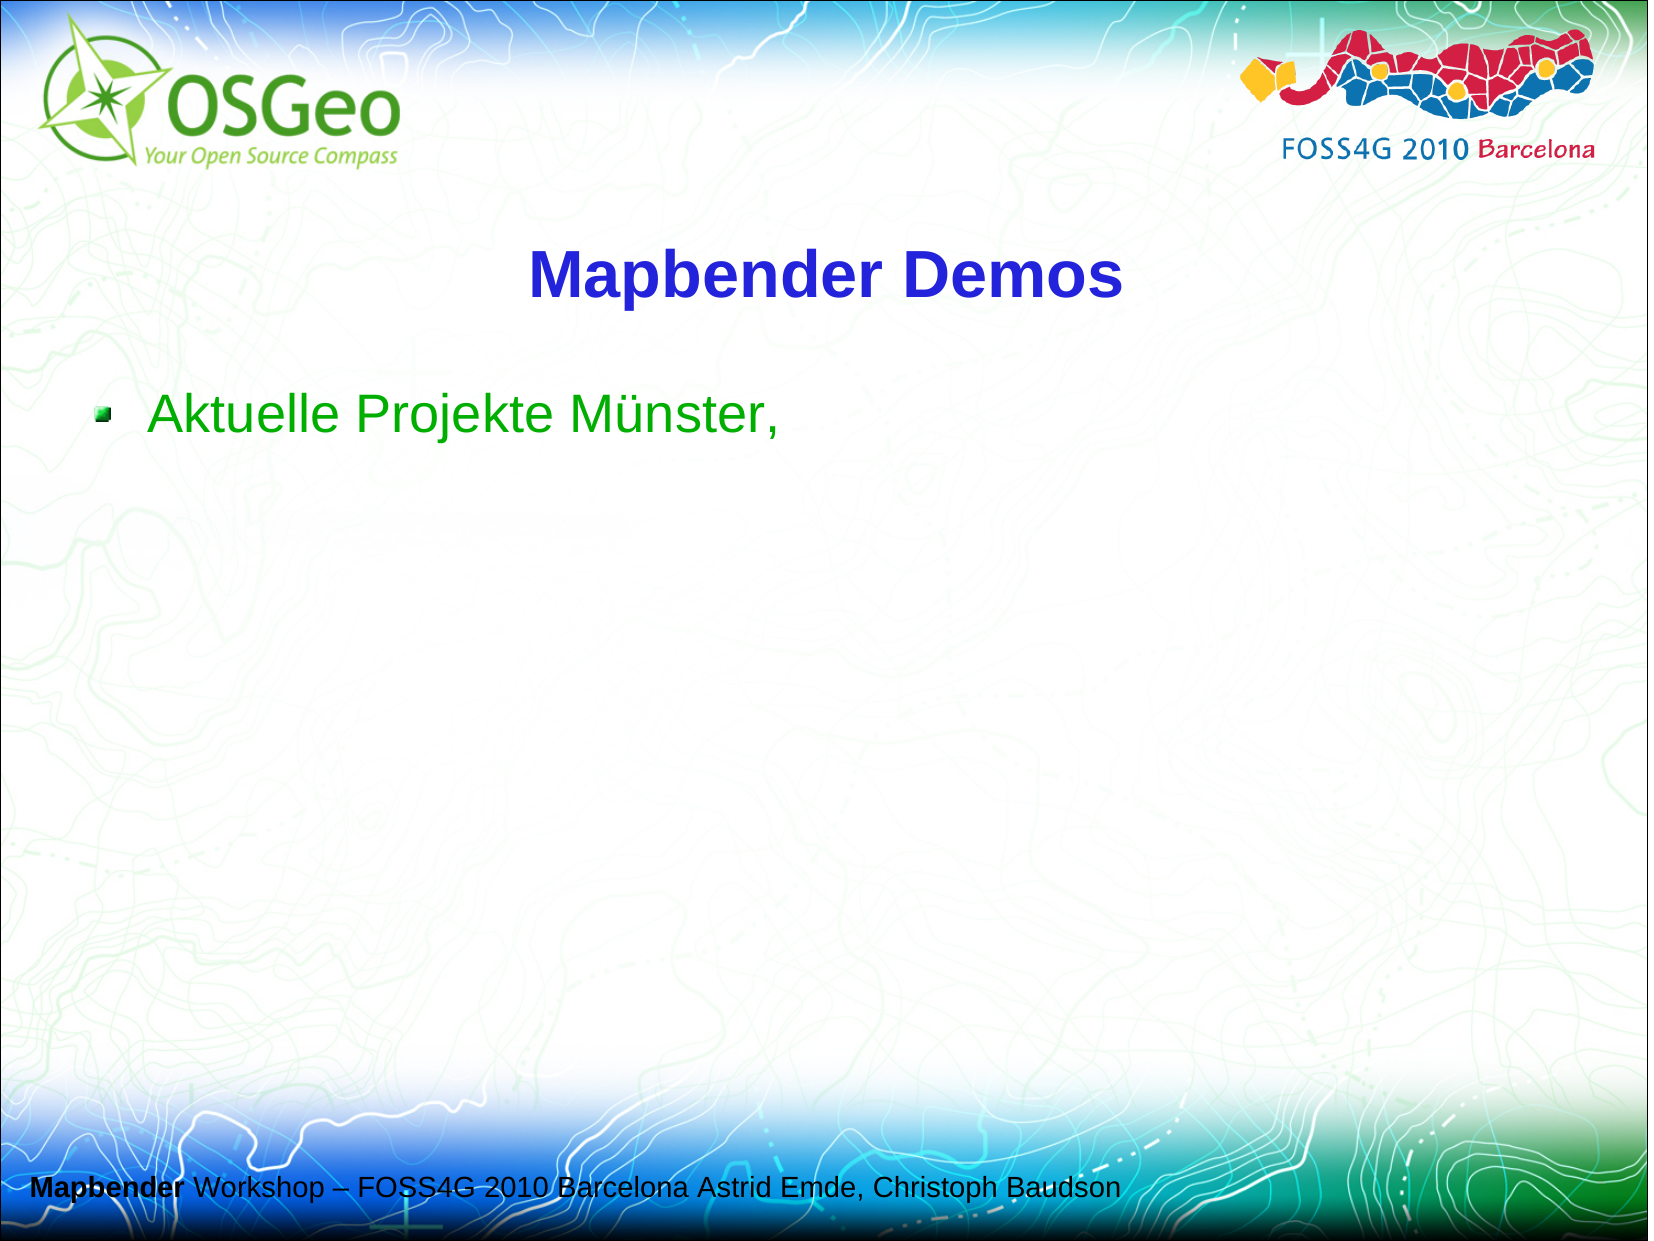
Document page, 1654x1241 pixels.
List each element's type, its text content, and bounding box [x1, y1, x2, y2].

title Mapbender Demos [82, 208, 1571, 342]
picture [1, 1, 1647, 1240]
list Aktuelle Projekte Münster, [76, 383, 1565, 1188]
